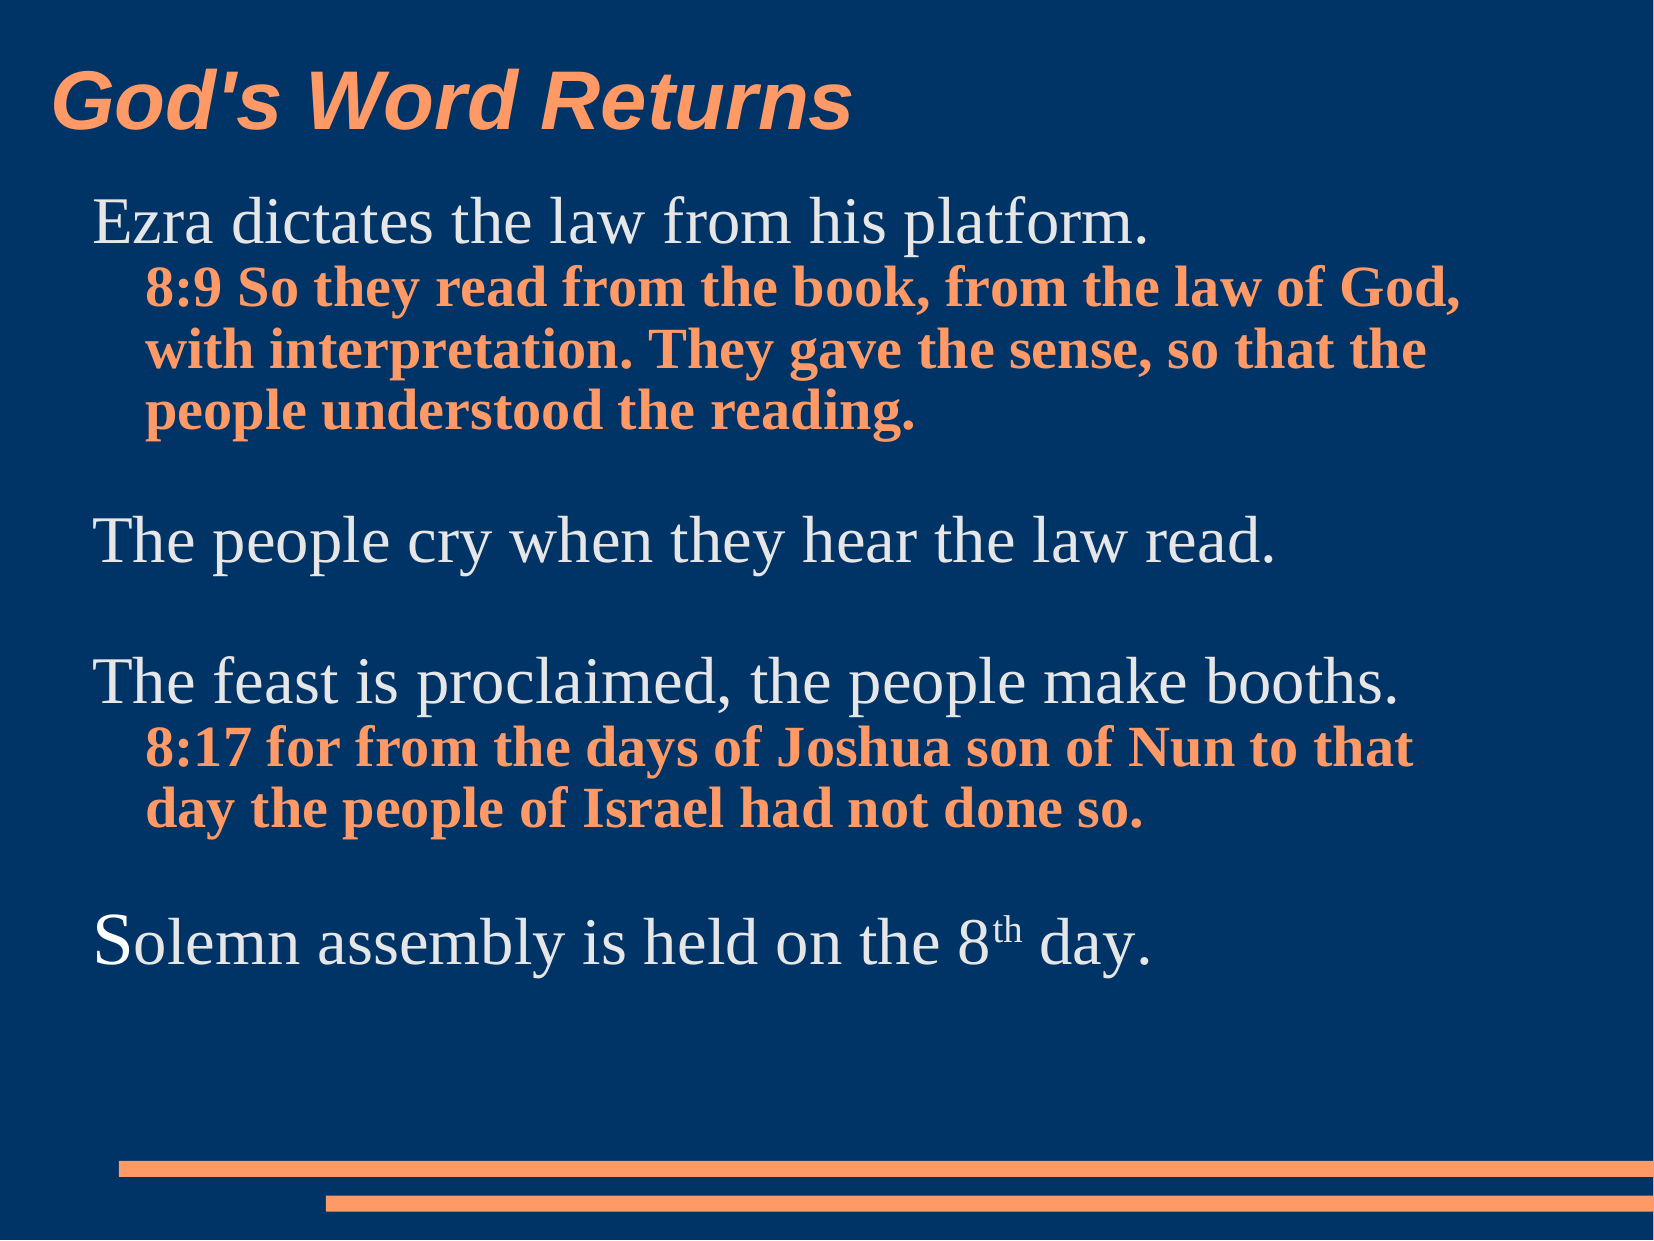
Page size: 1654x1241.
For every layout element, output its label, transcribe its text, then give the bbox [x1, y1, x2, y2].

title God's Word Returns [50, 0, 1463, 208]
list Ezra dictates the law from his platform. 8:9 So they read from the book, from the law of God, with interpretation. They gave the sense, so that the people understood the reading. The people cry when they hear the law read. The feast is proclaimed, the people make booths. 8:17 for from the days of Joshua son of Nun to that day the people of Israel had not done so. Solemn assembly is held on the 8th day. [75, 187, 1466, 1042]
